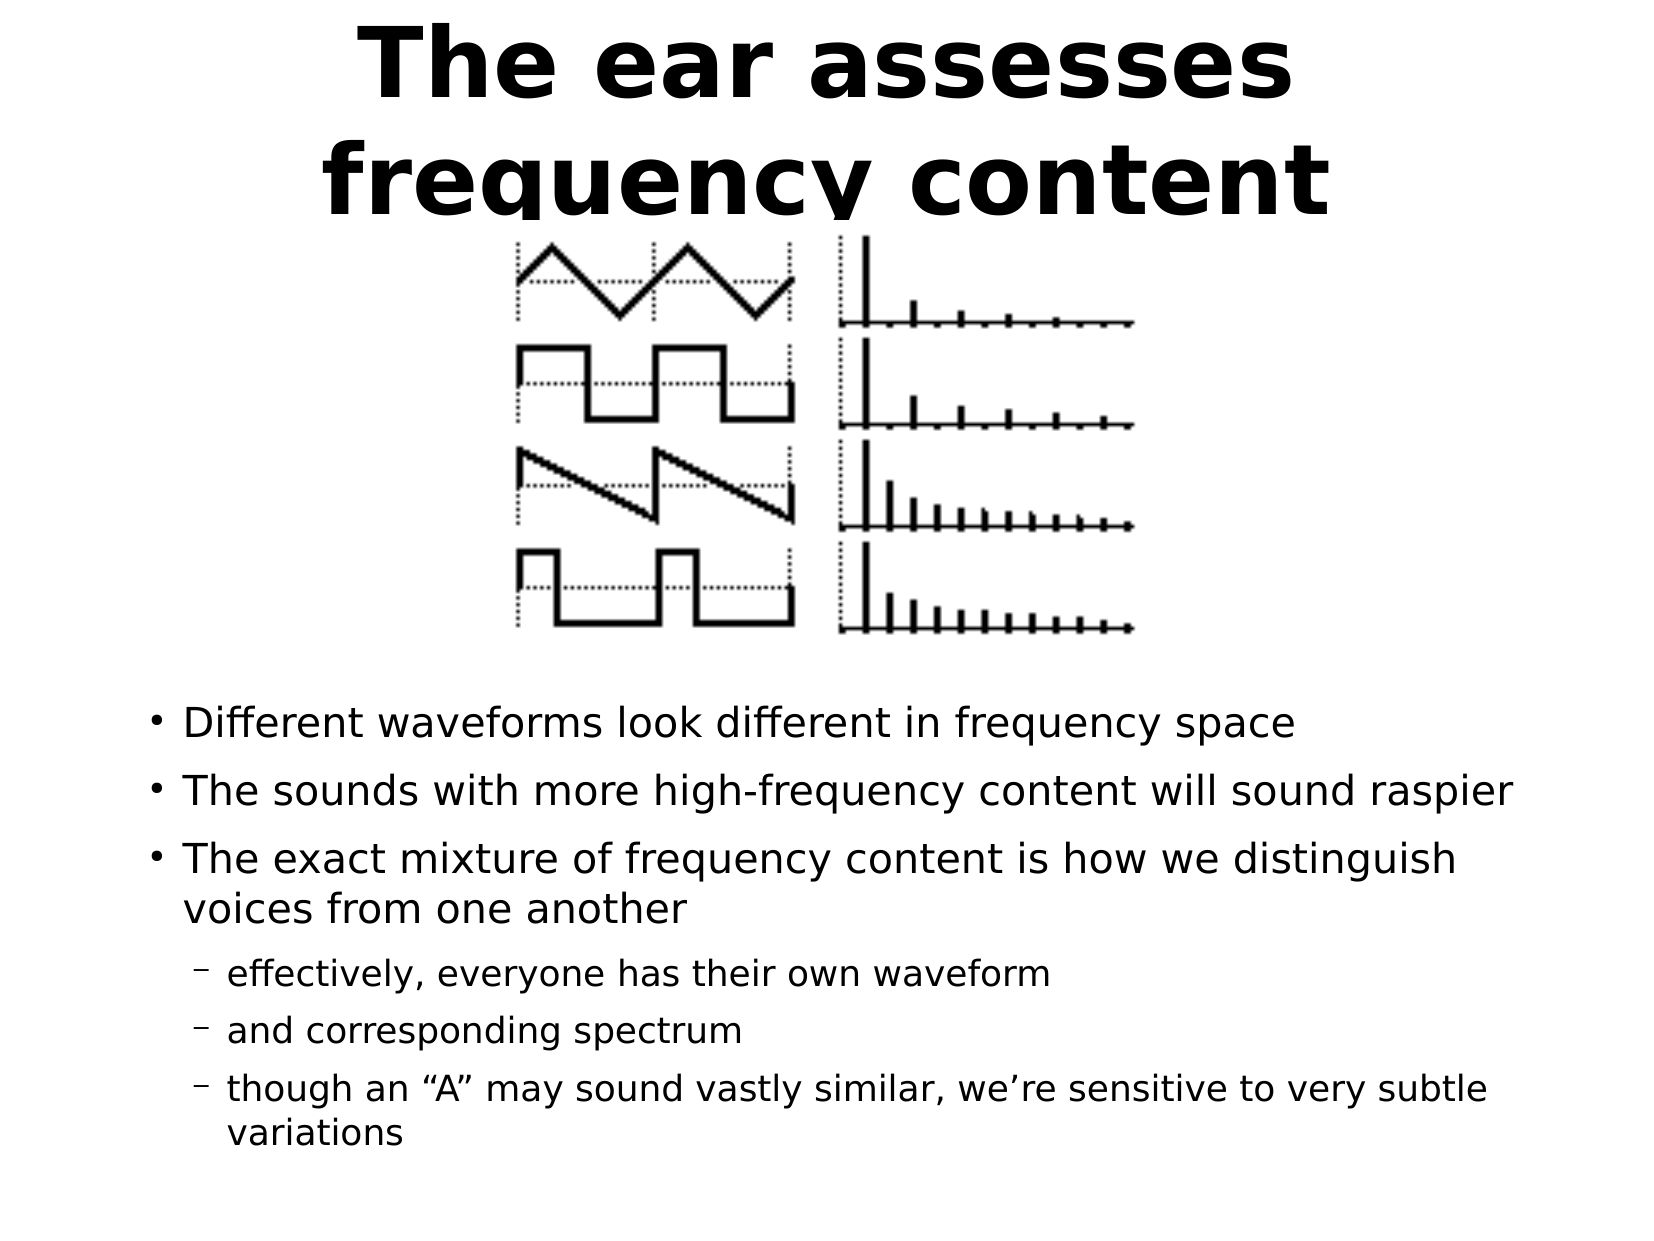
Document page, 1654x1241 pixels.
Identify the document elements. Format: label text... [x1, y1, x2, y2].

picture [487, 220, 1166, 662]
list Different waveforms look different in frequency space The sounds with more high-frequency content will sound raspier The exact mixture of frequency content is how we distinguish voices from one another effectively, everyone has their own waveform and corresponding spectrum though an “A” may sound vastly similar, we’re sensitive to very subtle variations [124, 688, 1530, 1199]
title The ear assesses frequency content [124, 13, 1530, 221]
